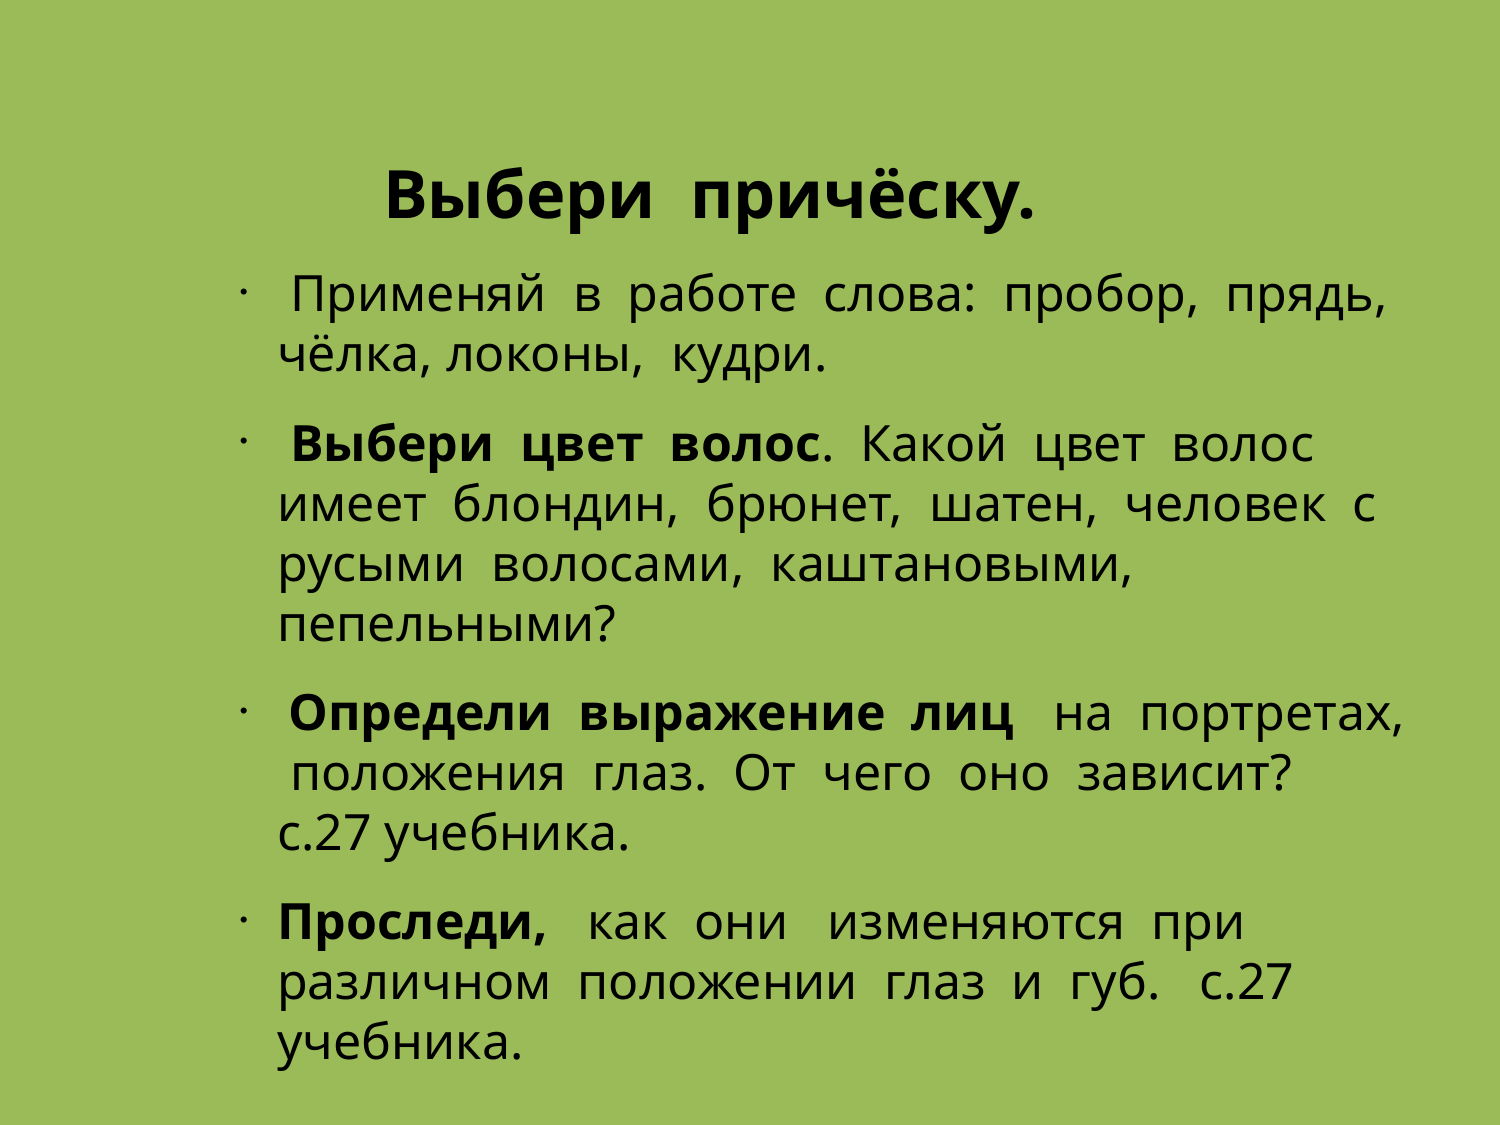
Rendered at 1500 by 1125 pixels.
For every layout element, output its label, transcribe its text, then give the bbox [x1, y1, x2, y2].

list Выбери причёску. Применяй в работе слова: пробор, прядь, чёлка, локоны, кудри. Выбери цвет волос. Какой цвет волос имеет блондин, брюнет, шатен, человек с русыми волосами, каштановыми, пепельными? Определи выражение лиц на портретах, положения глаз. От чего оно зависит? с.27 учебника. Проследи, как они изменяются при различном положении глаз и губ. с.27 учебника. [75, 35, 1425, 1005]
